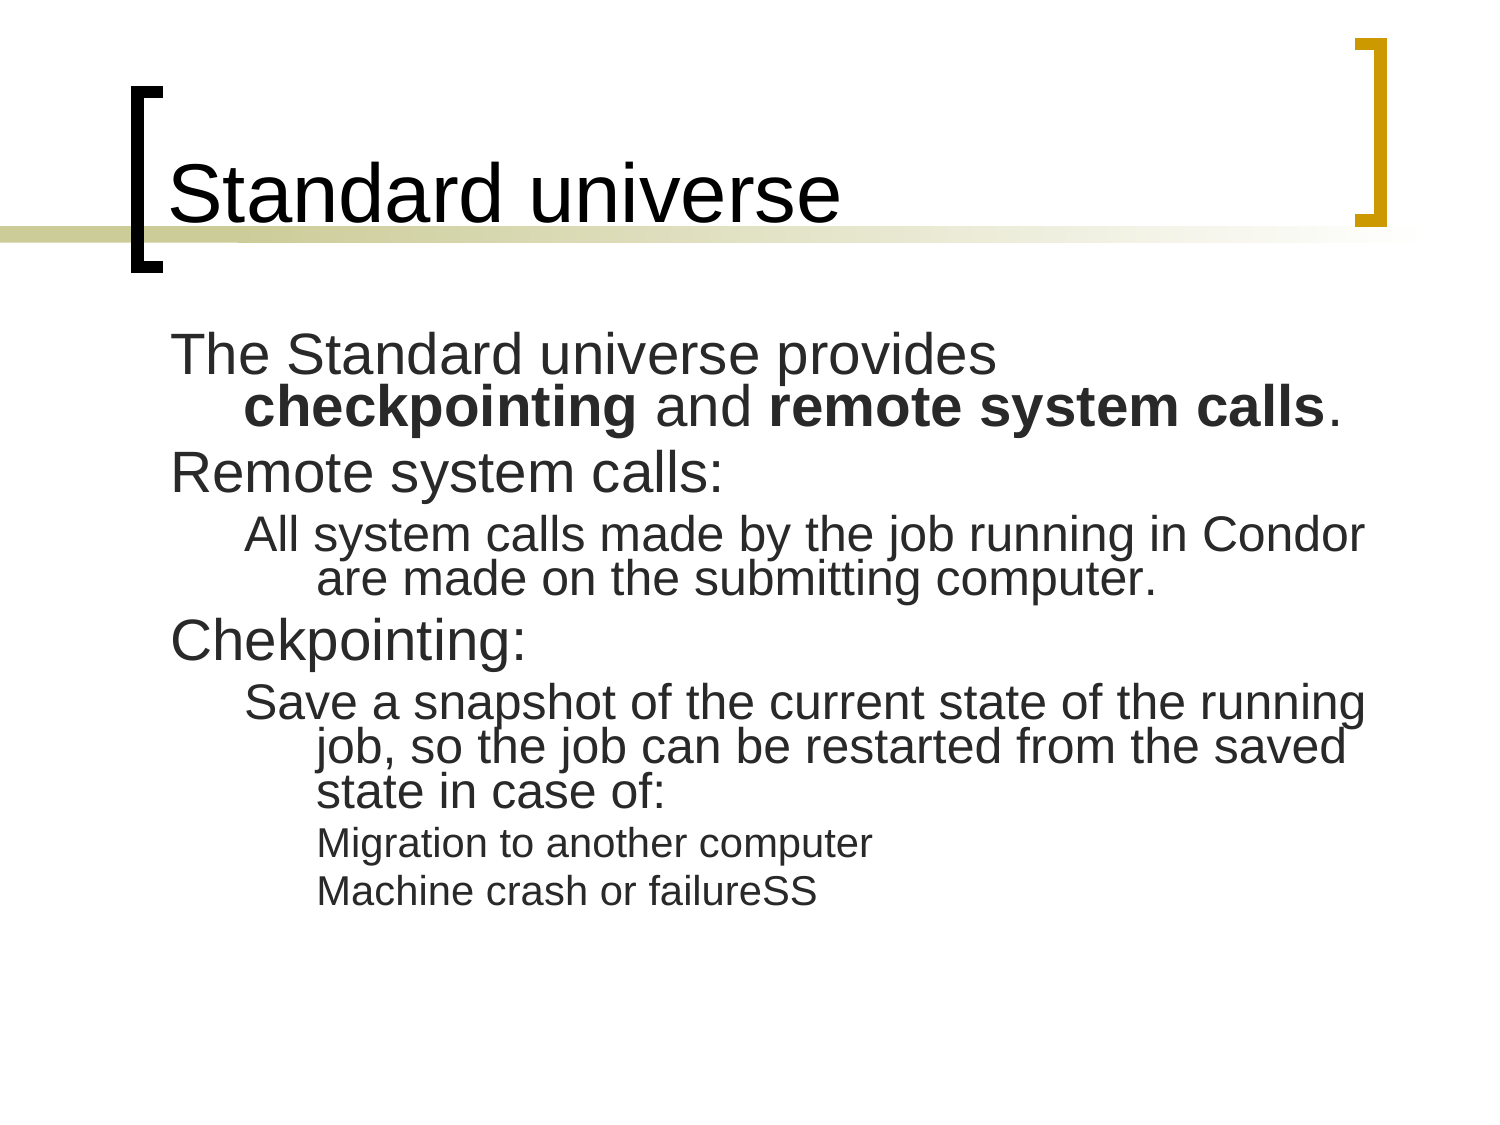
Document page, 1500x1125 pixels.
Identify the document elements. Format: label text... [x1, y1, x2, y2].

list The Standard universe provides checkpointing and remote system calls. Remote system calls: All system calls made by the job running in Condor are made on the submitting computer. Chekpointing: Save a snapshot of the current state of the running job, so the job can be restarted from the saved state in case of: Migration to another computer Machine crash or failureSS [155, 324, 1413, 1063]
title Standard universe [152, 15, 1328, 248]
